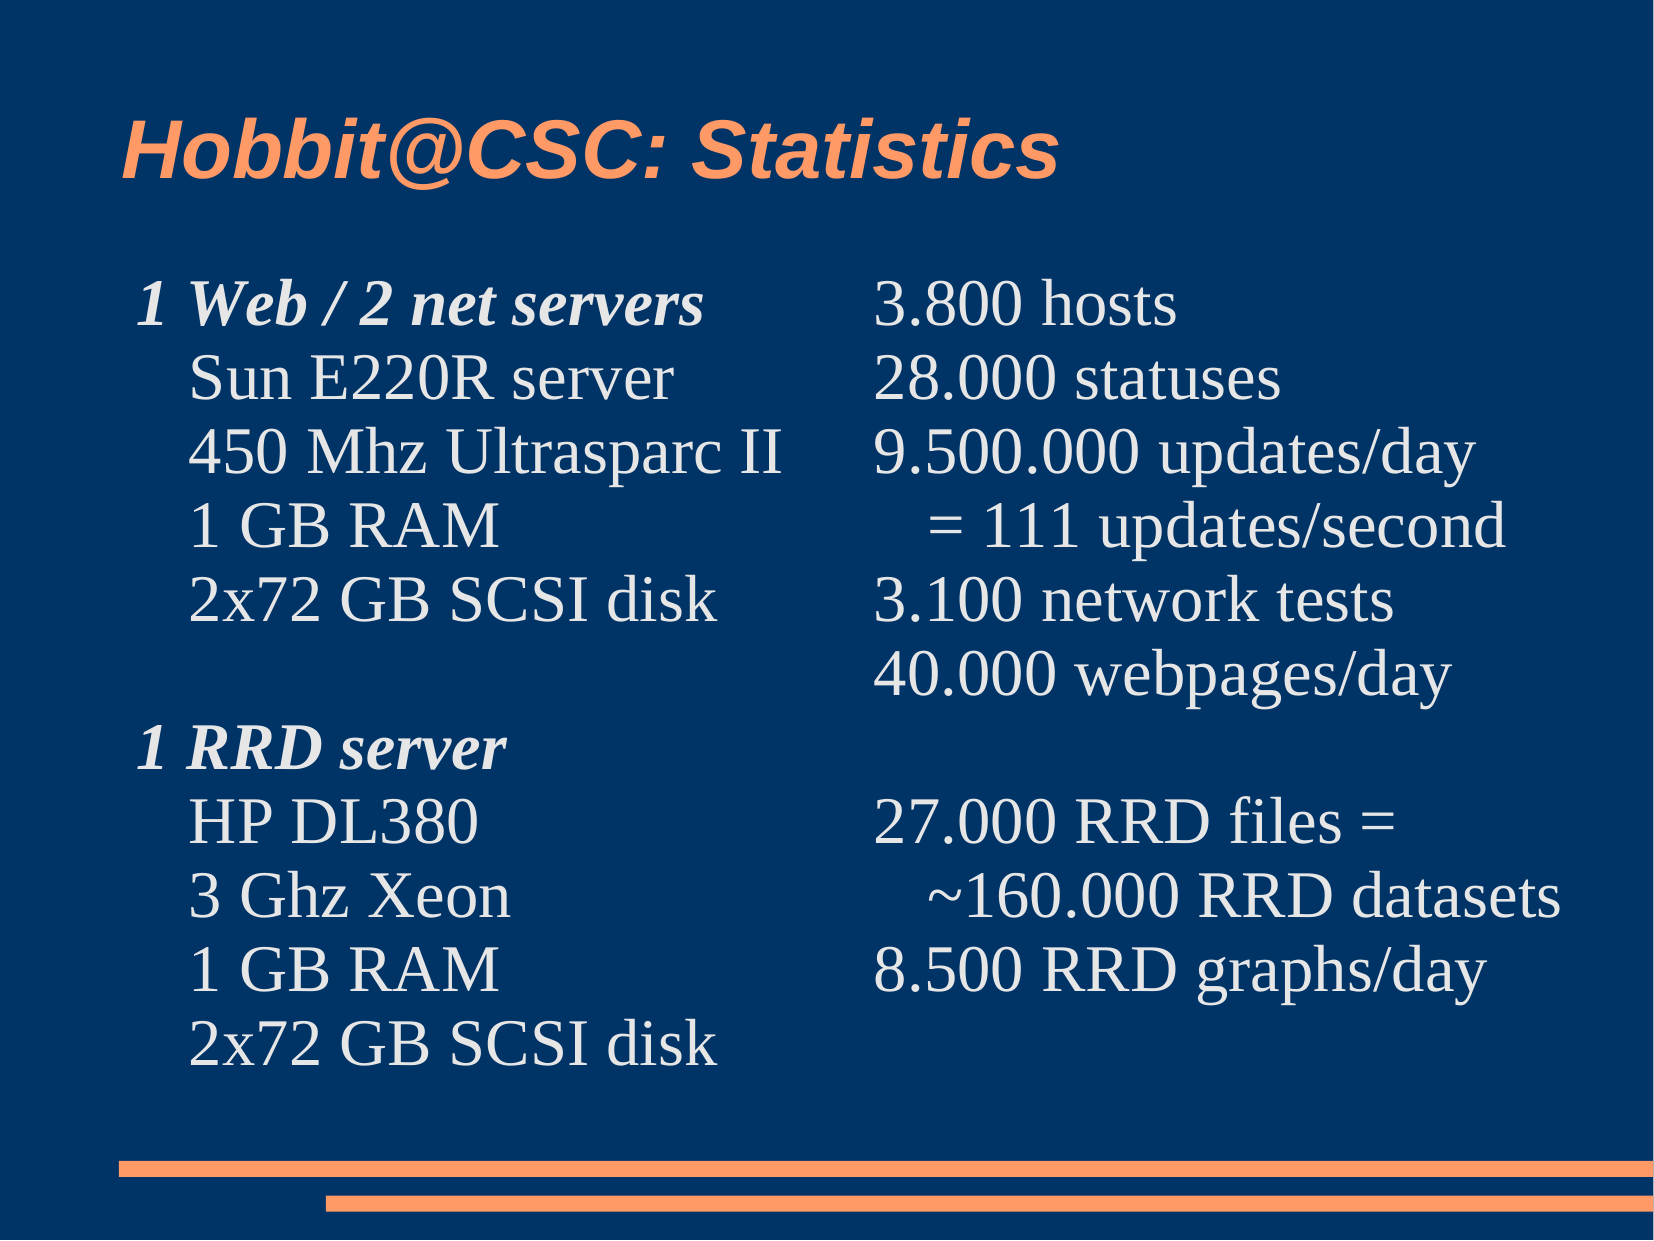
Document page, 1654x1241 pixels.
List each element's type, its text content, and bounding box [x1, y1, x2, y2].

list 1 Web / 2 net servers Sun E220R server 450 Mhz Ultrasparc II 1 GB RAM 2x72 GB SCSI disk 1 RRD server HP DL380 3 Ghz Xeon 1 GB RAM 2x72 GB SCSI disk [118, 265, 821, 1081]
list 3.800 hosts 28.000 statuses 9.500.000 updates/day = 111 updates/second 3.100 network tests 40.000 webpages/day 27.000 RRD files = ~160.000 RRD datasets 8.500 RRD graphs/day [856, 265, 1622, 1076]
title Hobbit@CSC: Statistics [121, 46, 1534, 254]
